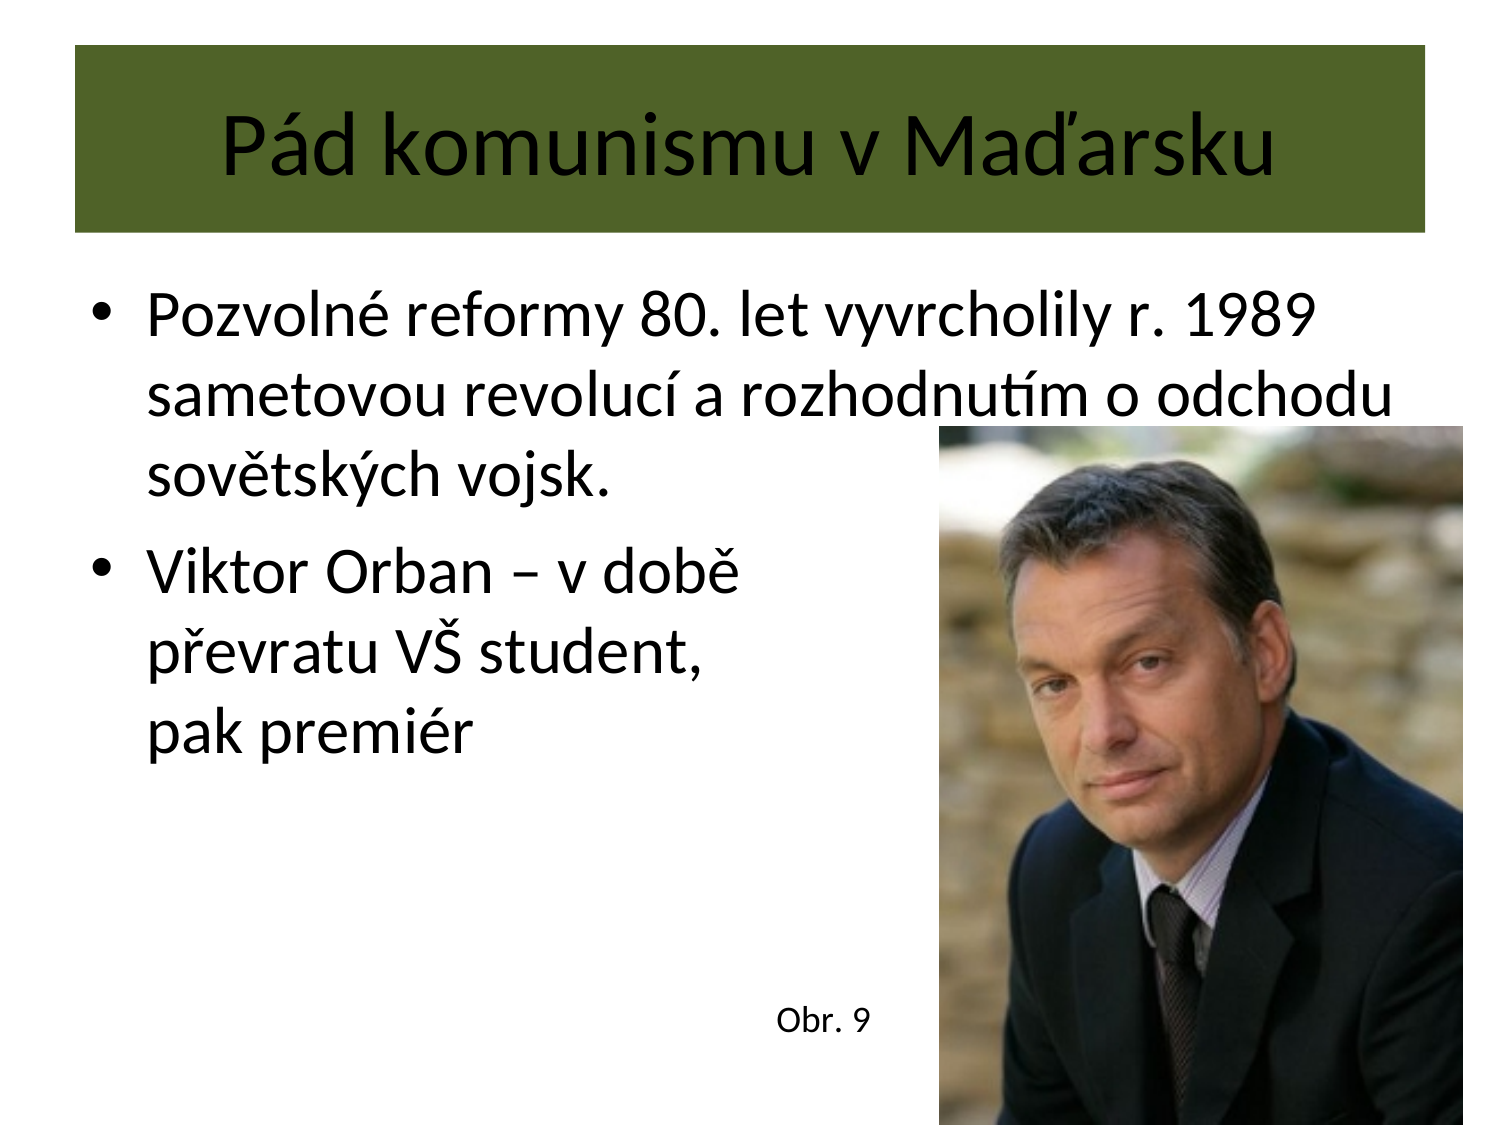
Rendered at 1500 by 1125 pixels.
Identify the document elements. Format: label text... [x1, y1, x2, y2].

title Pád komunismu v Maďarsku [75, 45, 1426, 233]
list Pozvolné reformy 80. let vyvrcholily r. 1989 sametovou revolucí a rozhodnutím o odchodu sovětských vojsk. Viktor Orban – v době převratu VŠ student, pak premiér [75, 262, 1426, 1006]
text_box Obr. 9 [761, 987, 951, 1049]
picture [939, 426, 1463, 1125]
